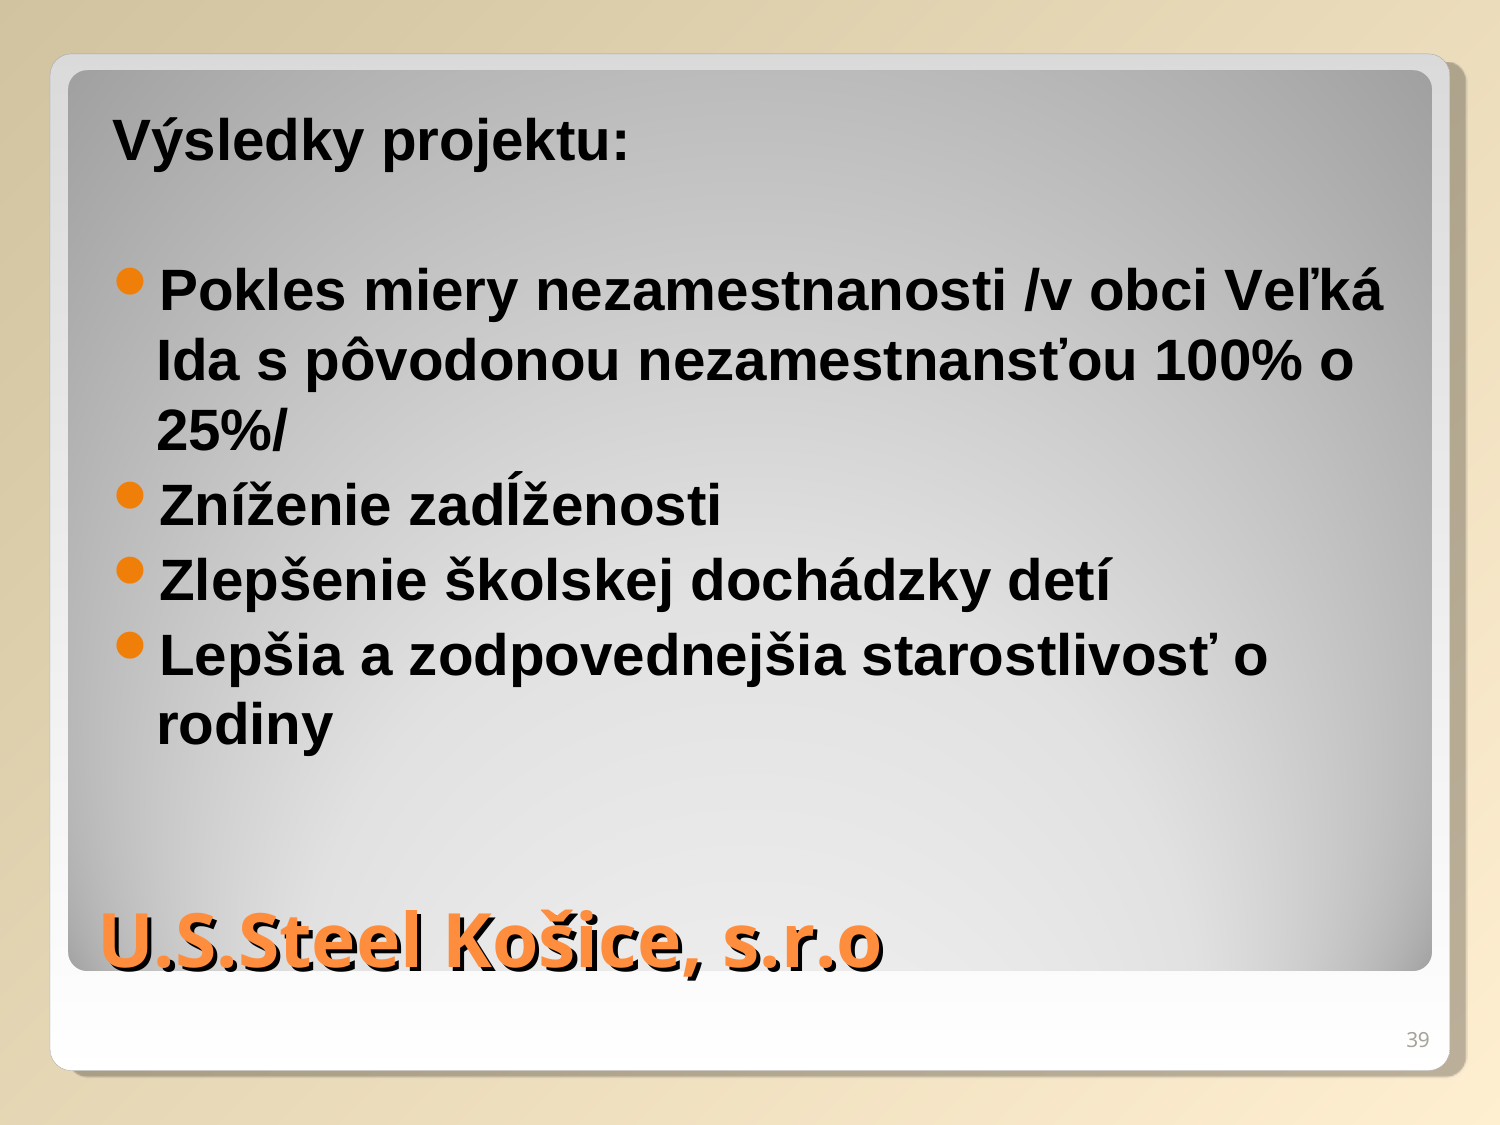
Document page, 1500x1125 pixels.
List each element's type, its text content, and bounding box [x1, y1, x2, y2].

title U.S.Steel Košice, s.r.o [82, 817, 1426, 991]
picture [67, 69, 1433, 972]
text_box <number> [1369, 1002, 1445, 1063]
list Výsledky projektu: Pokles miery nezamestnanosti /v obci Veľká Ida s pôvodonou nezamestnansťou 100% o 25%/ Zníženie zadĺženosti Zlepšenie školskej dochádzky detí Lepšia a zodpovednejšia starostlivosť o rodiny [82, 86, 1426, 774]
